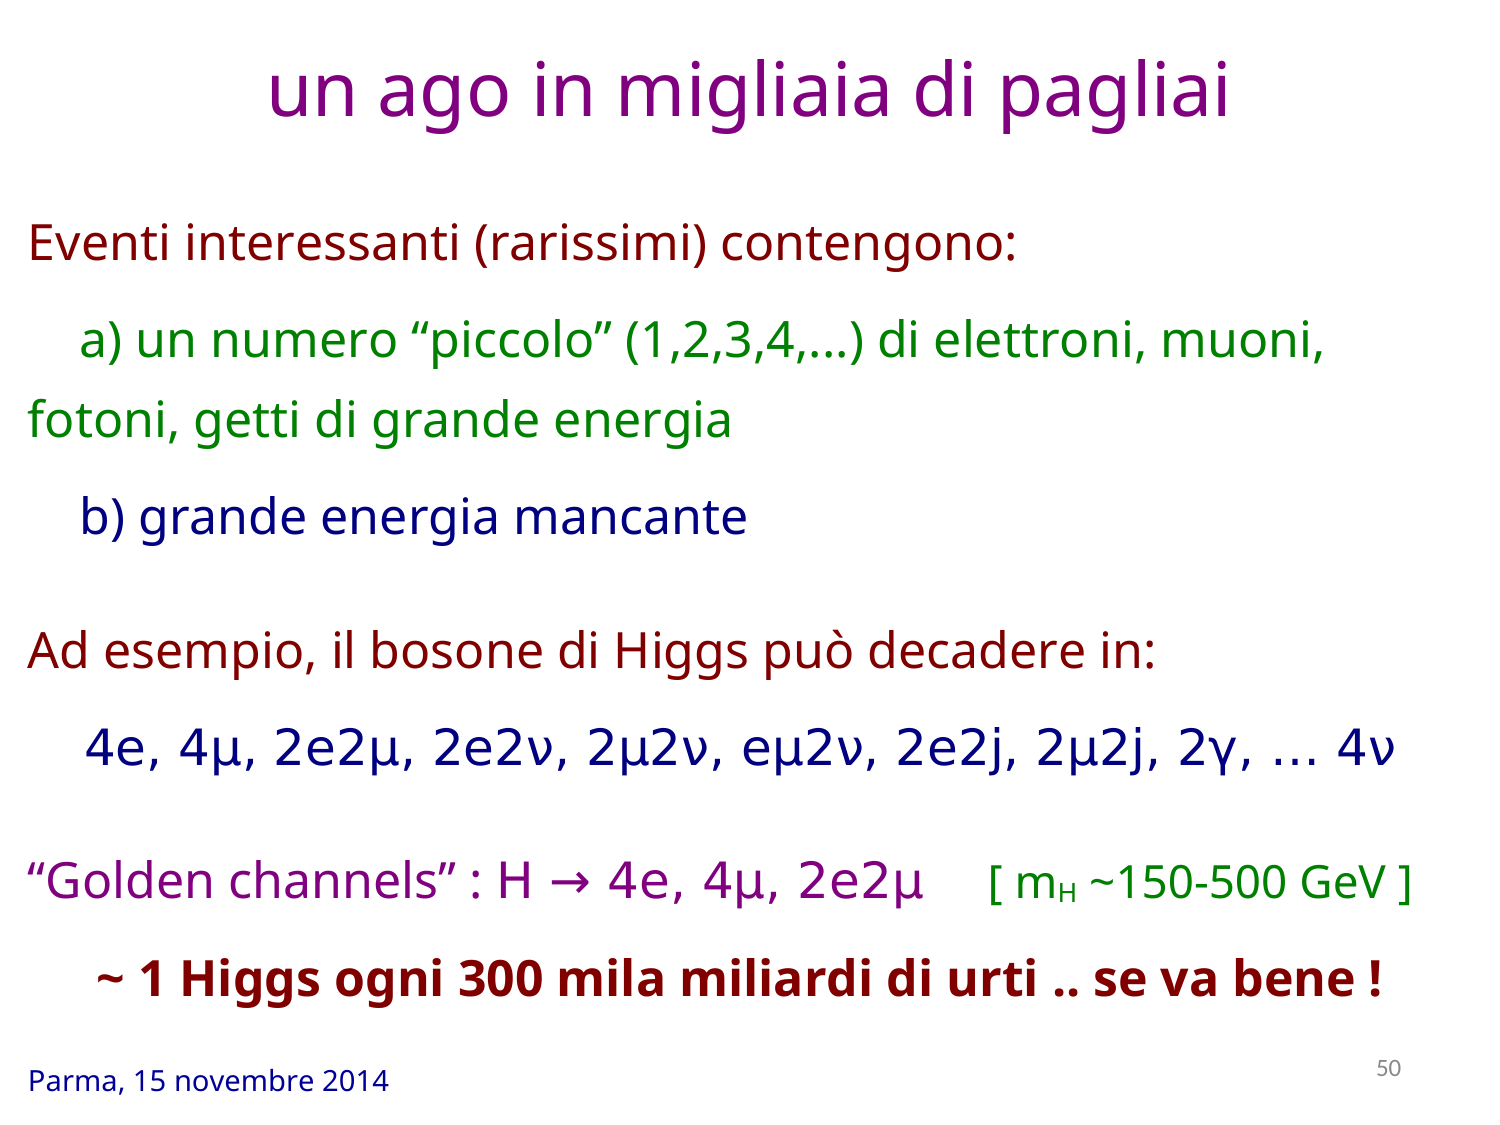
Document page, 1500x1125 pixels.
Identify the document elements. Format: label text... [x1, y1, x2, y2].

text_box un ago in migliaia di pagliai [75, 4, 1424, 139]
text_box <numero> [1074, 1048, 1417, 1095]
text_box Eventi interessanti (rarissimi) contengono: a) un numero “piccolo” (1,2,3,4,...) di elettroni, muoni, fotoni, getti di grande energia b) grande energia mancante Ad esempio, il bosone di Higgs può decadere in: 4e, 4μ, 2e2μ, 2e2ν, 2μ2ν, eμ2ν, 2e2j, 2μ2j, 2γ, … 4ν “Golden channels” : H → 4e, 4μ, 2e2μ [ mH ~150-500 GeV ] ~ 1 Higgs ogni 300 mila miliardi di urti .. se va bene ! [27, 148, 1453, 1048]
